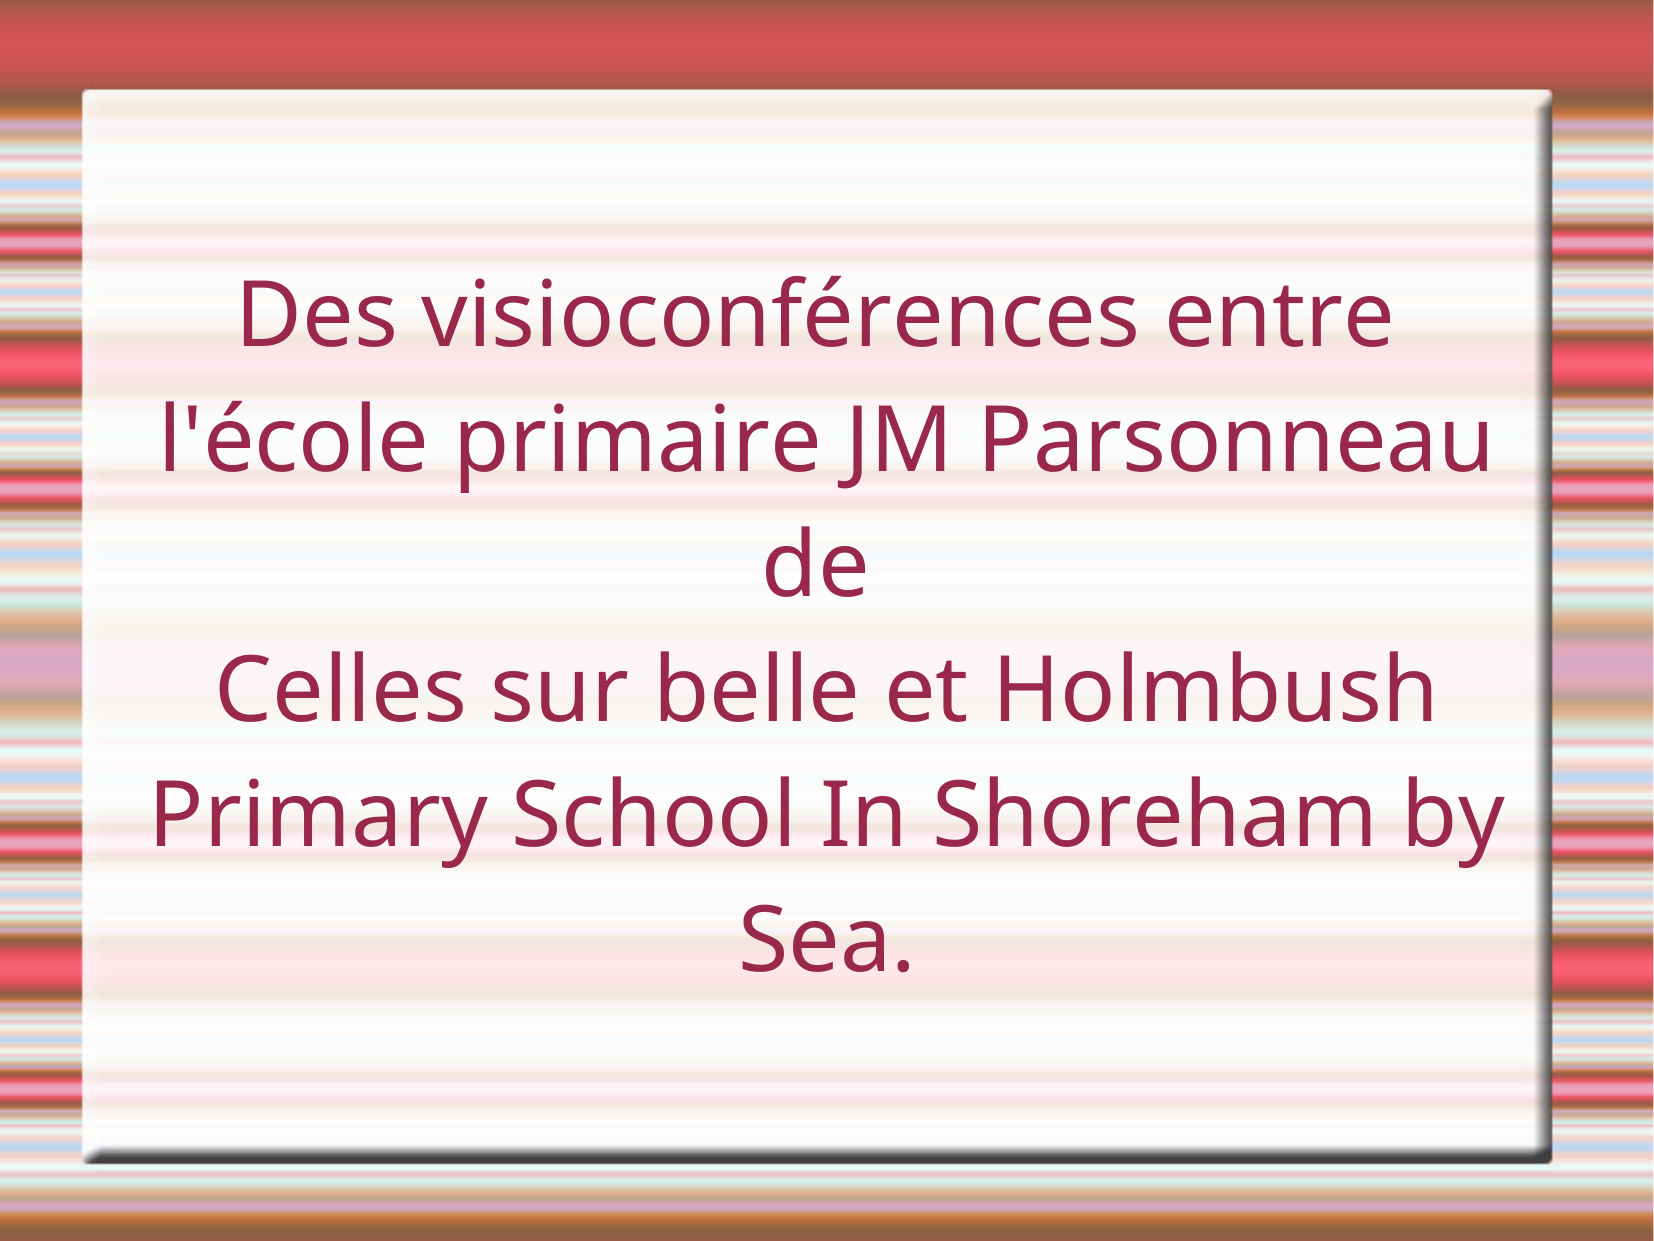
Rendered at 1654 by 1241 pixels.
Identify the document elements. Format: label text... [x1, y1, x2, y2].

picture [0, 0, 1654, 1241]
subtitle Des visioconférences entre l'école primaire JM Parsonneau de Celles sur belle et Holmbush Primary School In Shoreham by Sea. [121, 122, 1534, 1125]
